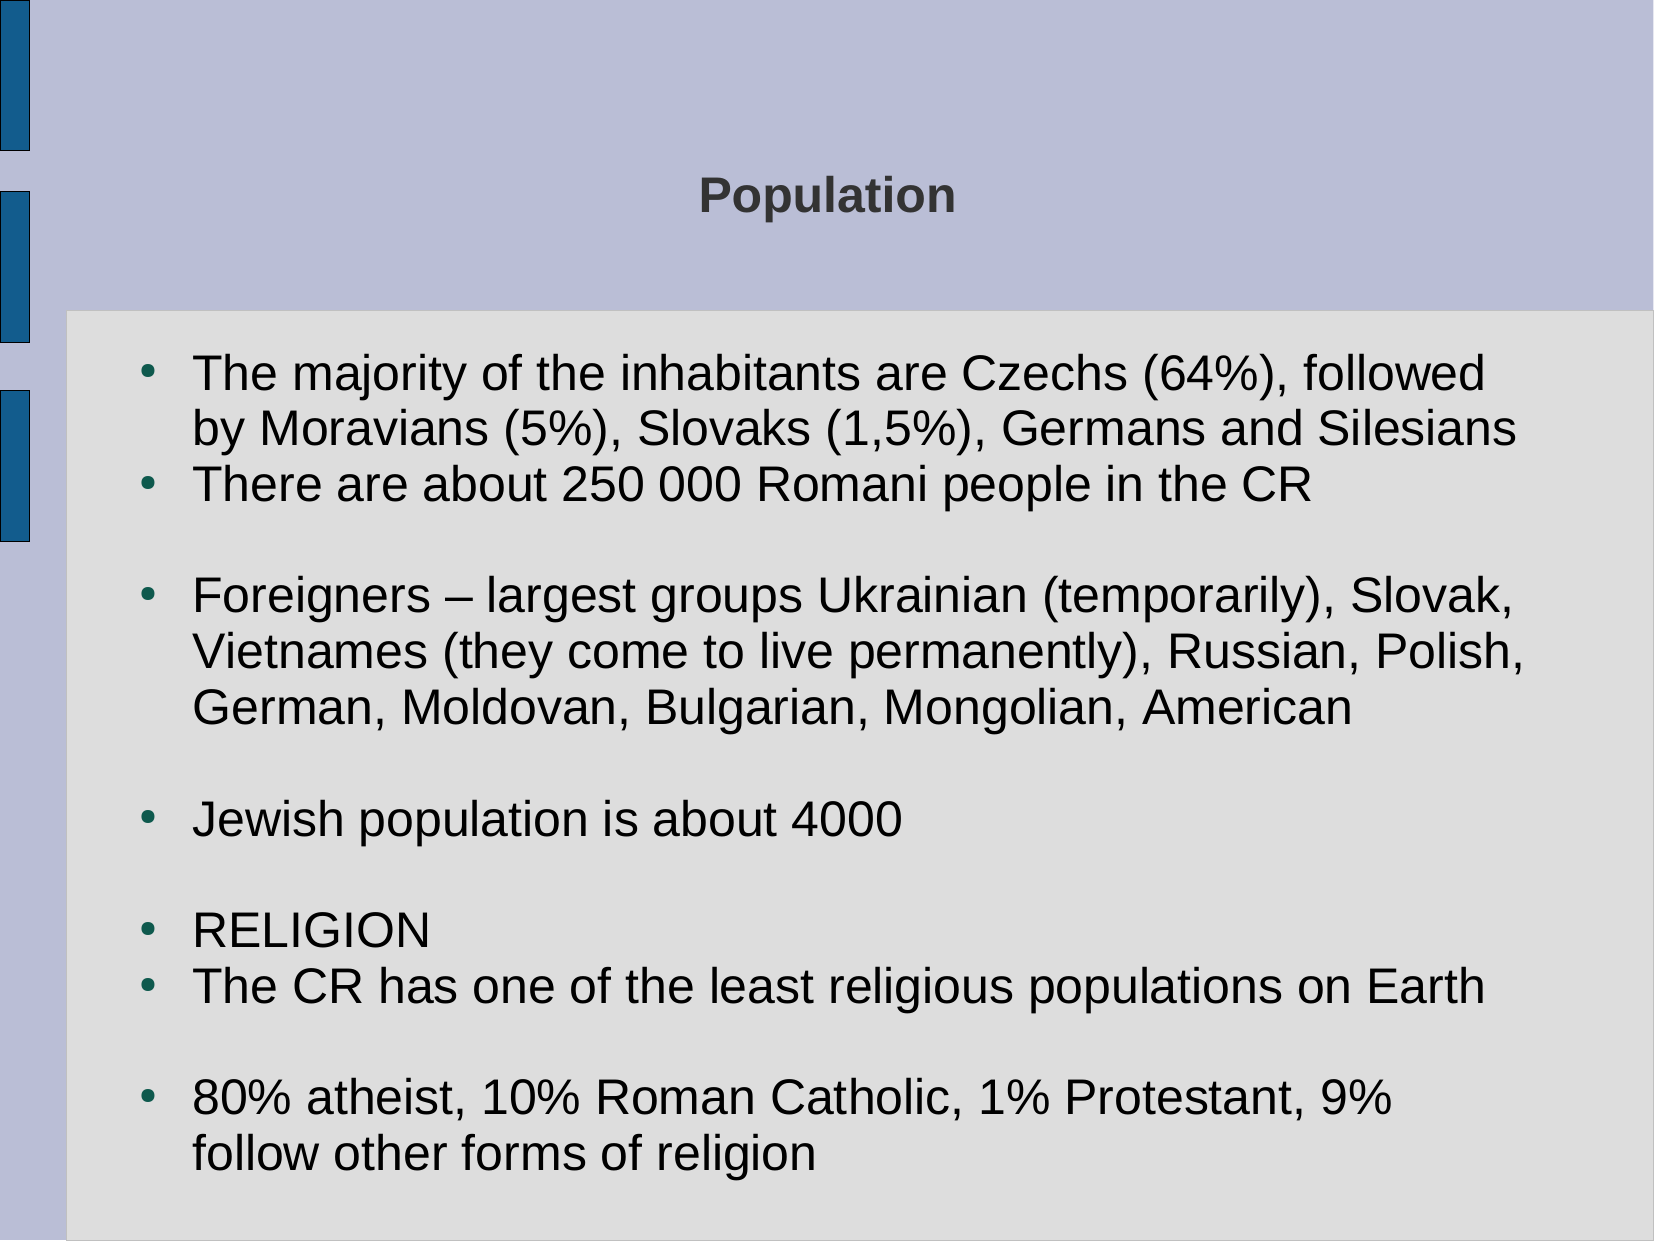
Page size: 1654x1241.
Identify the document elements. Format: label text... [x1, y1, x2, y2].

title Population [121, 91, 1534, 299]
list The majority of the inhabitants are Czechs (64%), followed by Moravians (5%), Slovaks (1,5%), Germans and Silesians There are about 250 000 Romani people in the CR Foreigners – largest groups Ukrainian (temporarily), Slovak, Vietnames (they come to live permanently), Russian, Polish, German, Moldovan, Bulgarian, Mongolian, American Jewish population is about 4000 RELIGION The CR has one of the least religious populations on Earth 80% atheist, 10% Roman Catholic, 1% Protestant, 9% follow other forms of religion [121, 344, 1534, 1182]
